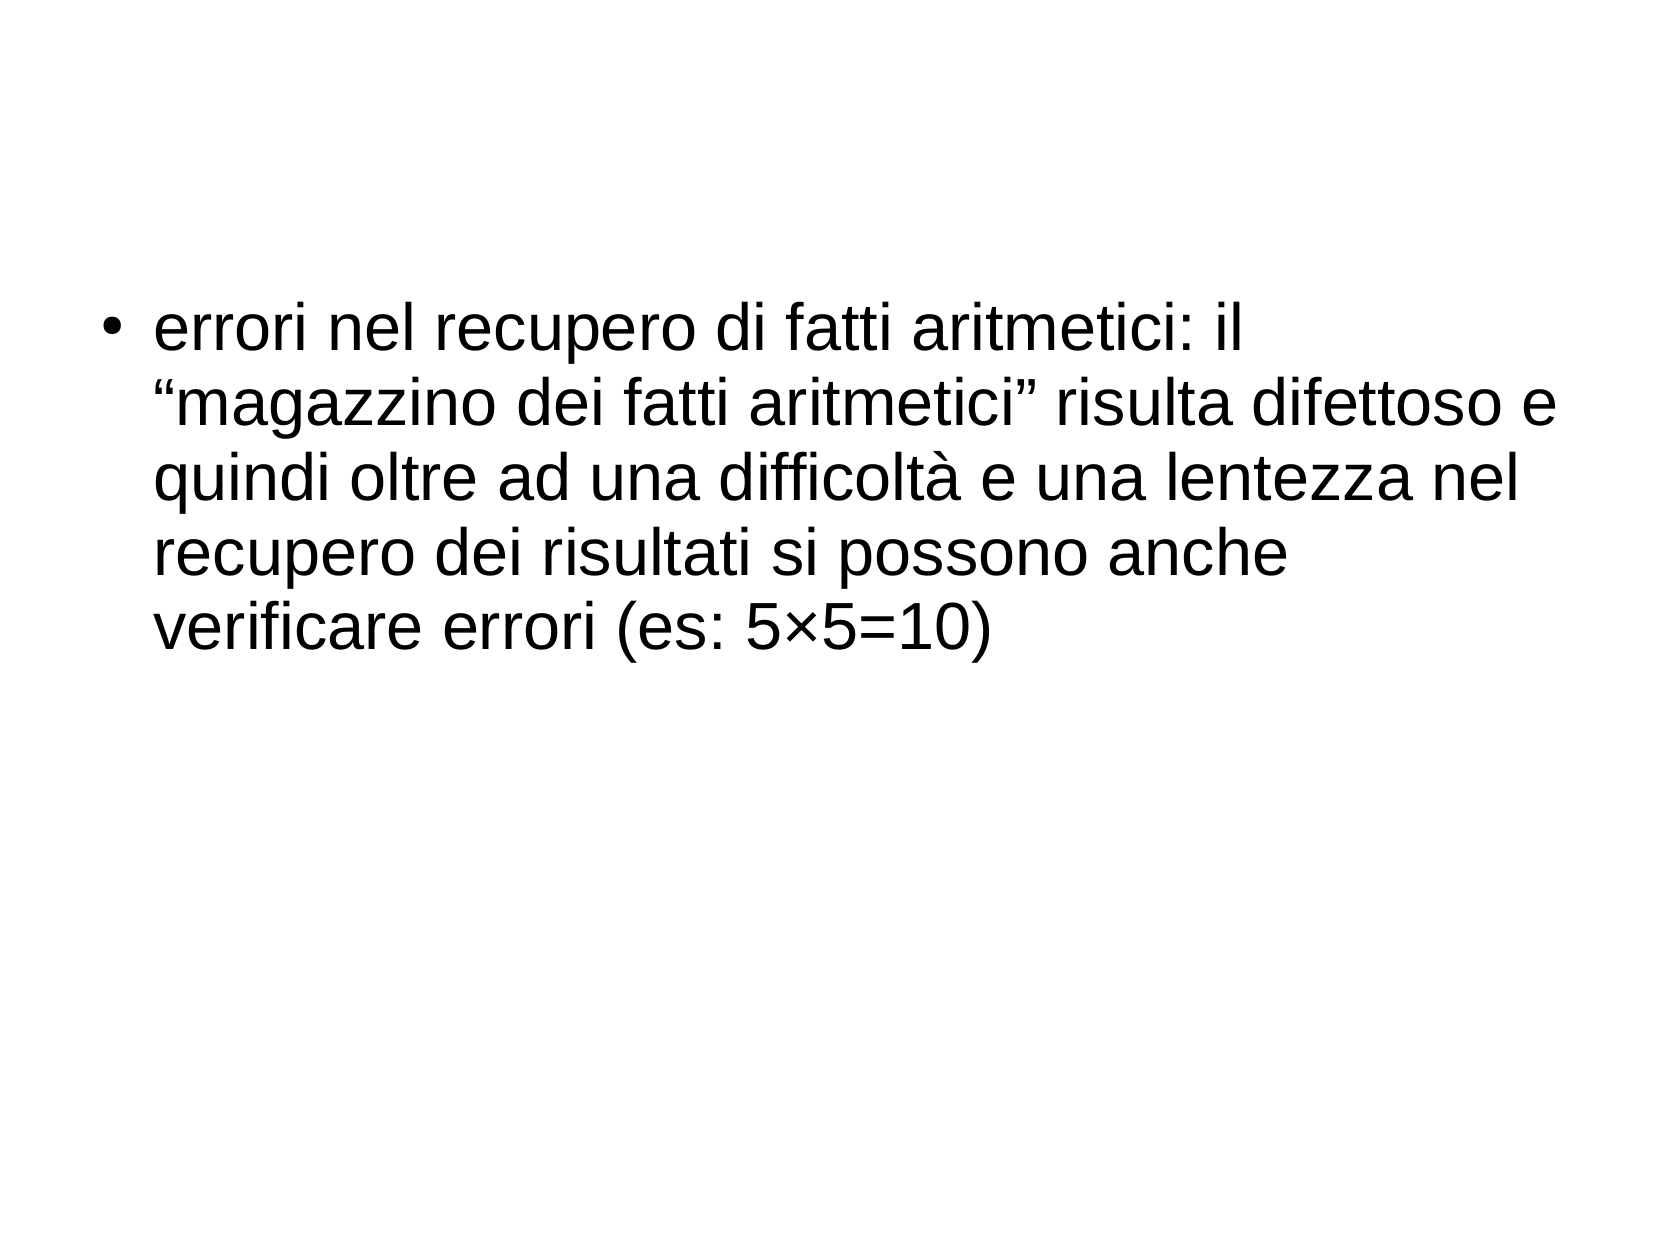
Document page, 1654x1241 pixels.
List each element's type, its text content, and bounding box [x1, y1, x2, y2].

list errori nel recupero di fatti aritmetici: il “magazzino dei fatti aritmetici” risulta difettoso e quindi oltre ad una difficoltà e una lentezza nel recupero dei risultati si possono anche verificare errori (es: 5×5=10) [82, 290, 1571, 1010]
